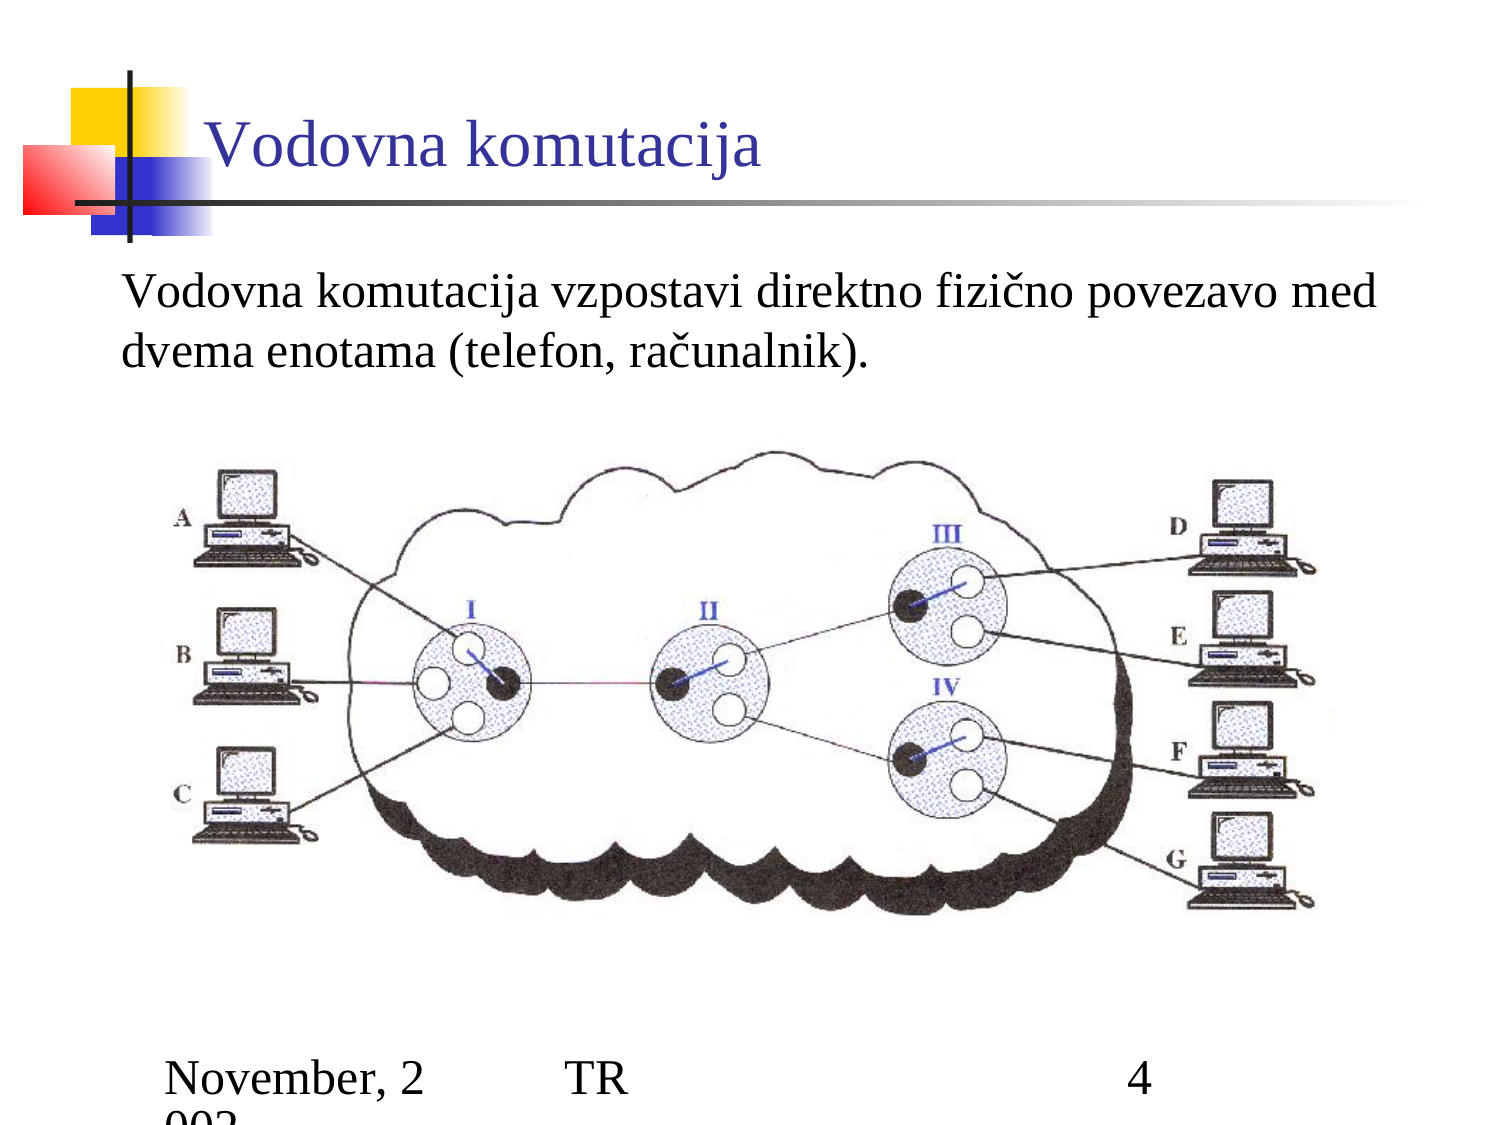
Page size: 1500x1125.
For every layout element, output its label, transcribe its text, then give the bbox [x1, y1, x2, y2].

list Vodovna komutacija vzpostavi direktno fizično povezavo med dvema enotama (telefon, računalnik). [50, 249, 1469, 401]
title Vodovna komutacija [188, 92, 1468, 188]
picture [137, 437, 1363, 934]
